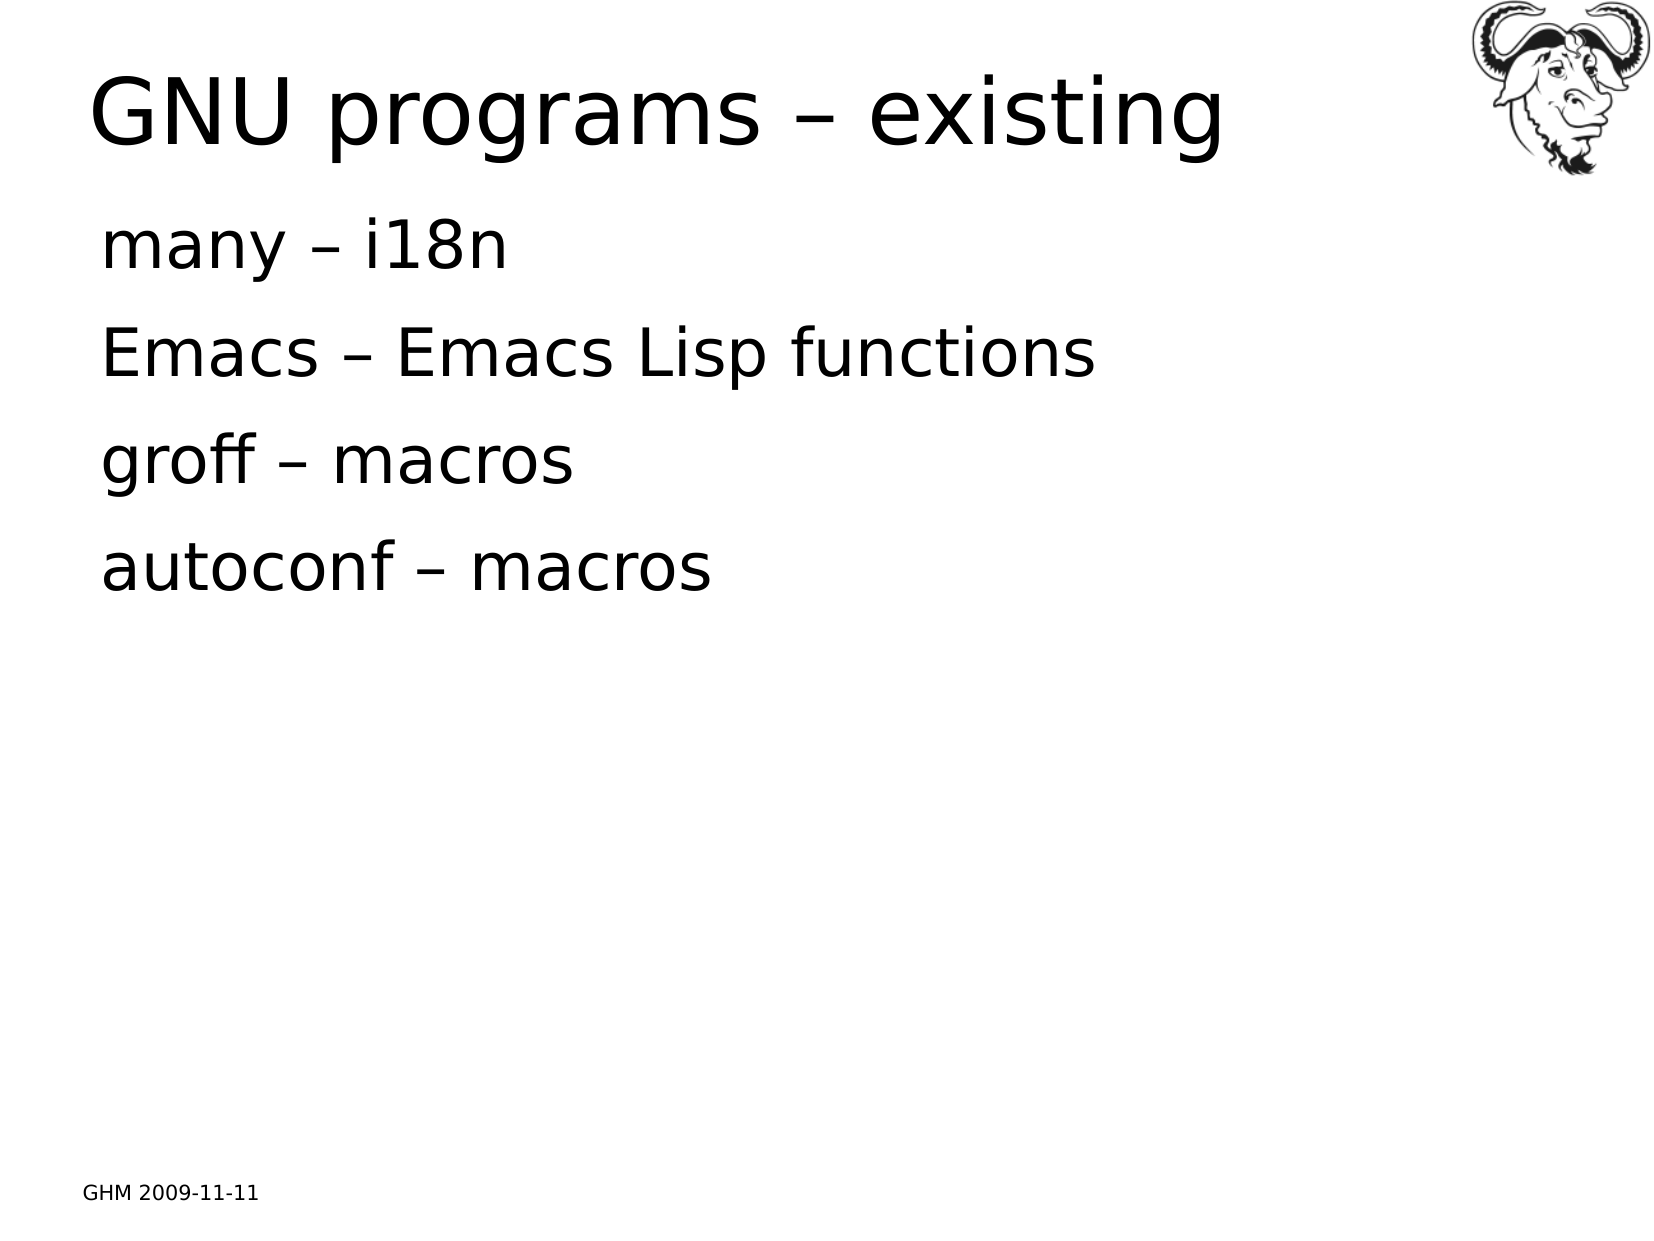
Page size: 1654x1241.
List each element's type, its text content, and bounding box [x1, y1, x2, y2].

title GNU programs – existing [88, 56, 1388, 170]
picture [1469, 0, 1654, 178]
list many – i18n Emacs – Emacs Lisp functions groff – macros autoconf – macros [82, 206, 1571, 1137]
